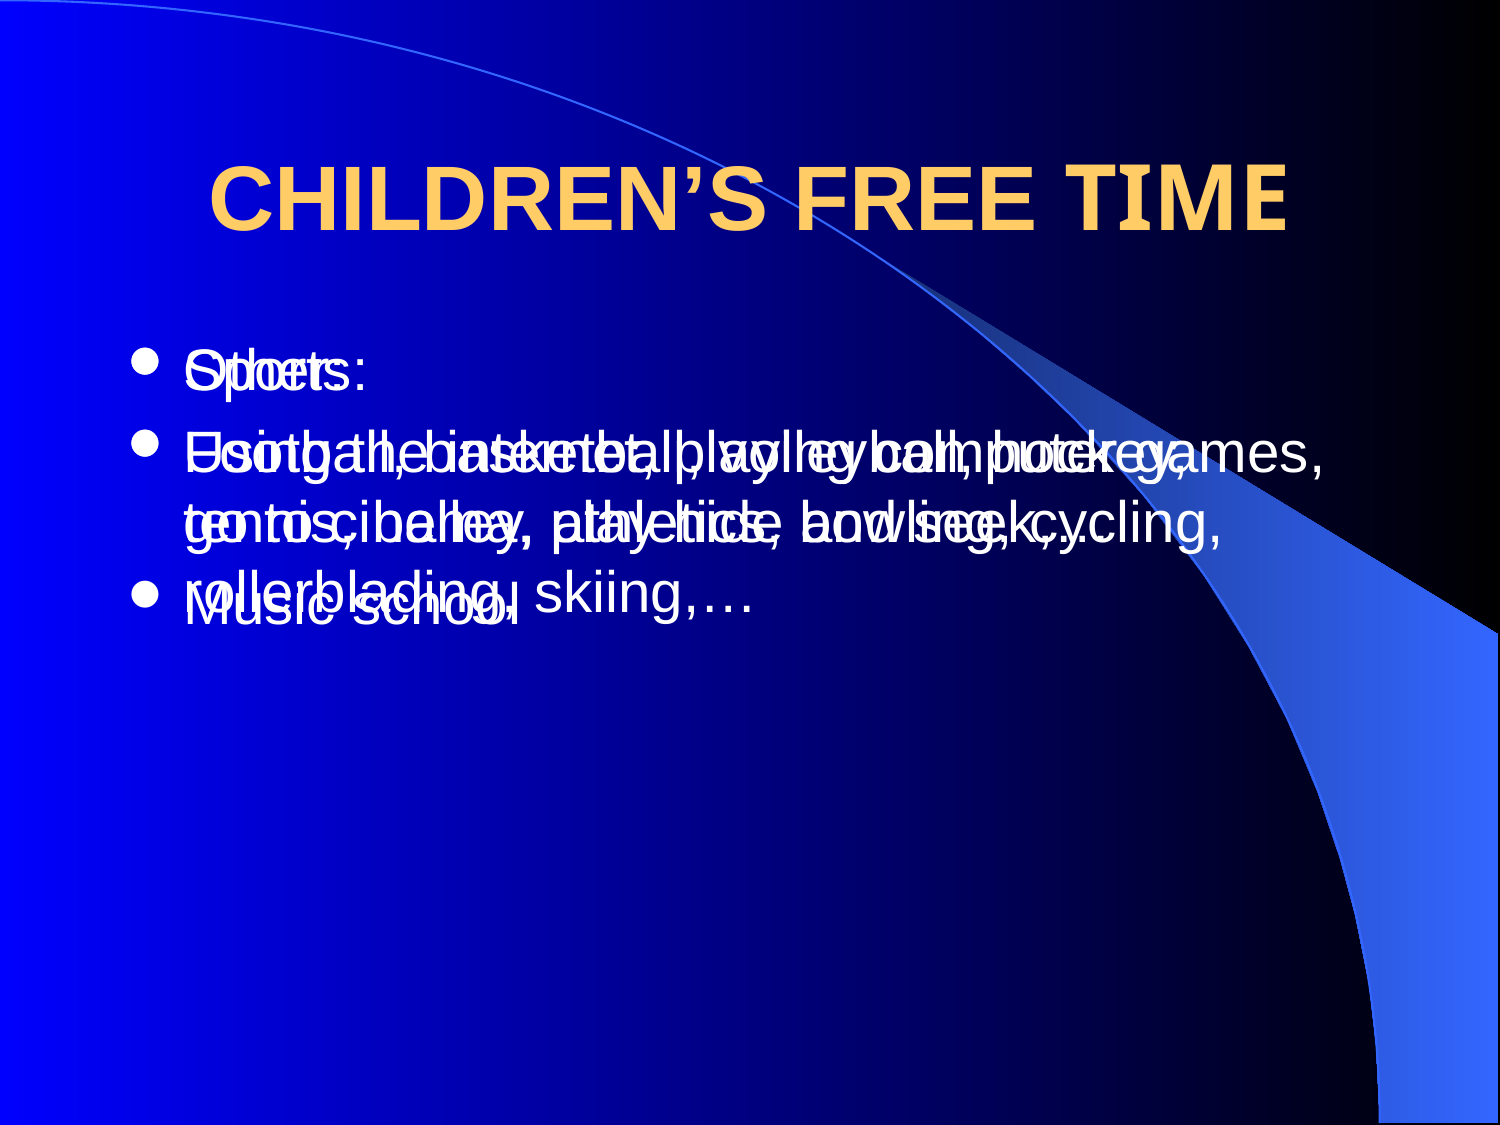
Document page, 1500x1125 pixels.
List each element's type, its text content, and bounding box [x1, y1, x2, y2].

title CHILDREN’S FREE TIME [112, 99, 1388, 288]
list Other: Using the internet, playing computer games, go to cinema, play hide and seek,… Music school [112, 324, 1388, 1000]
